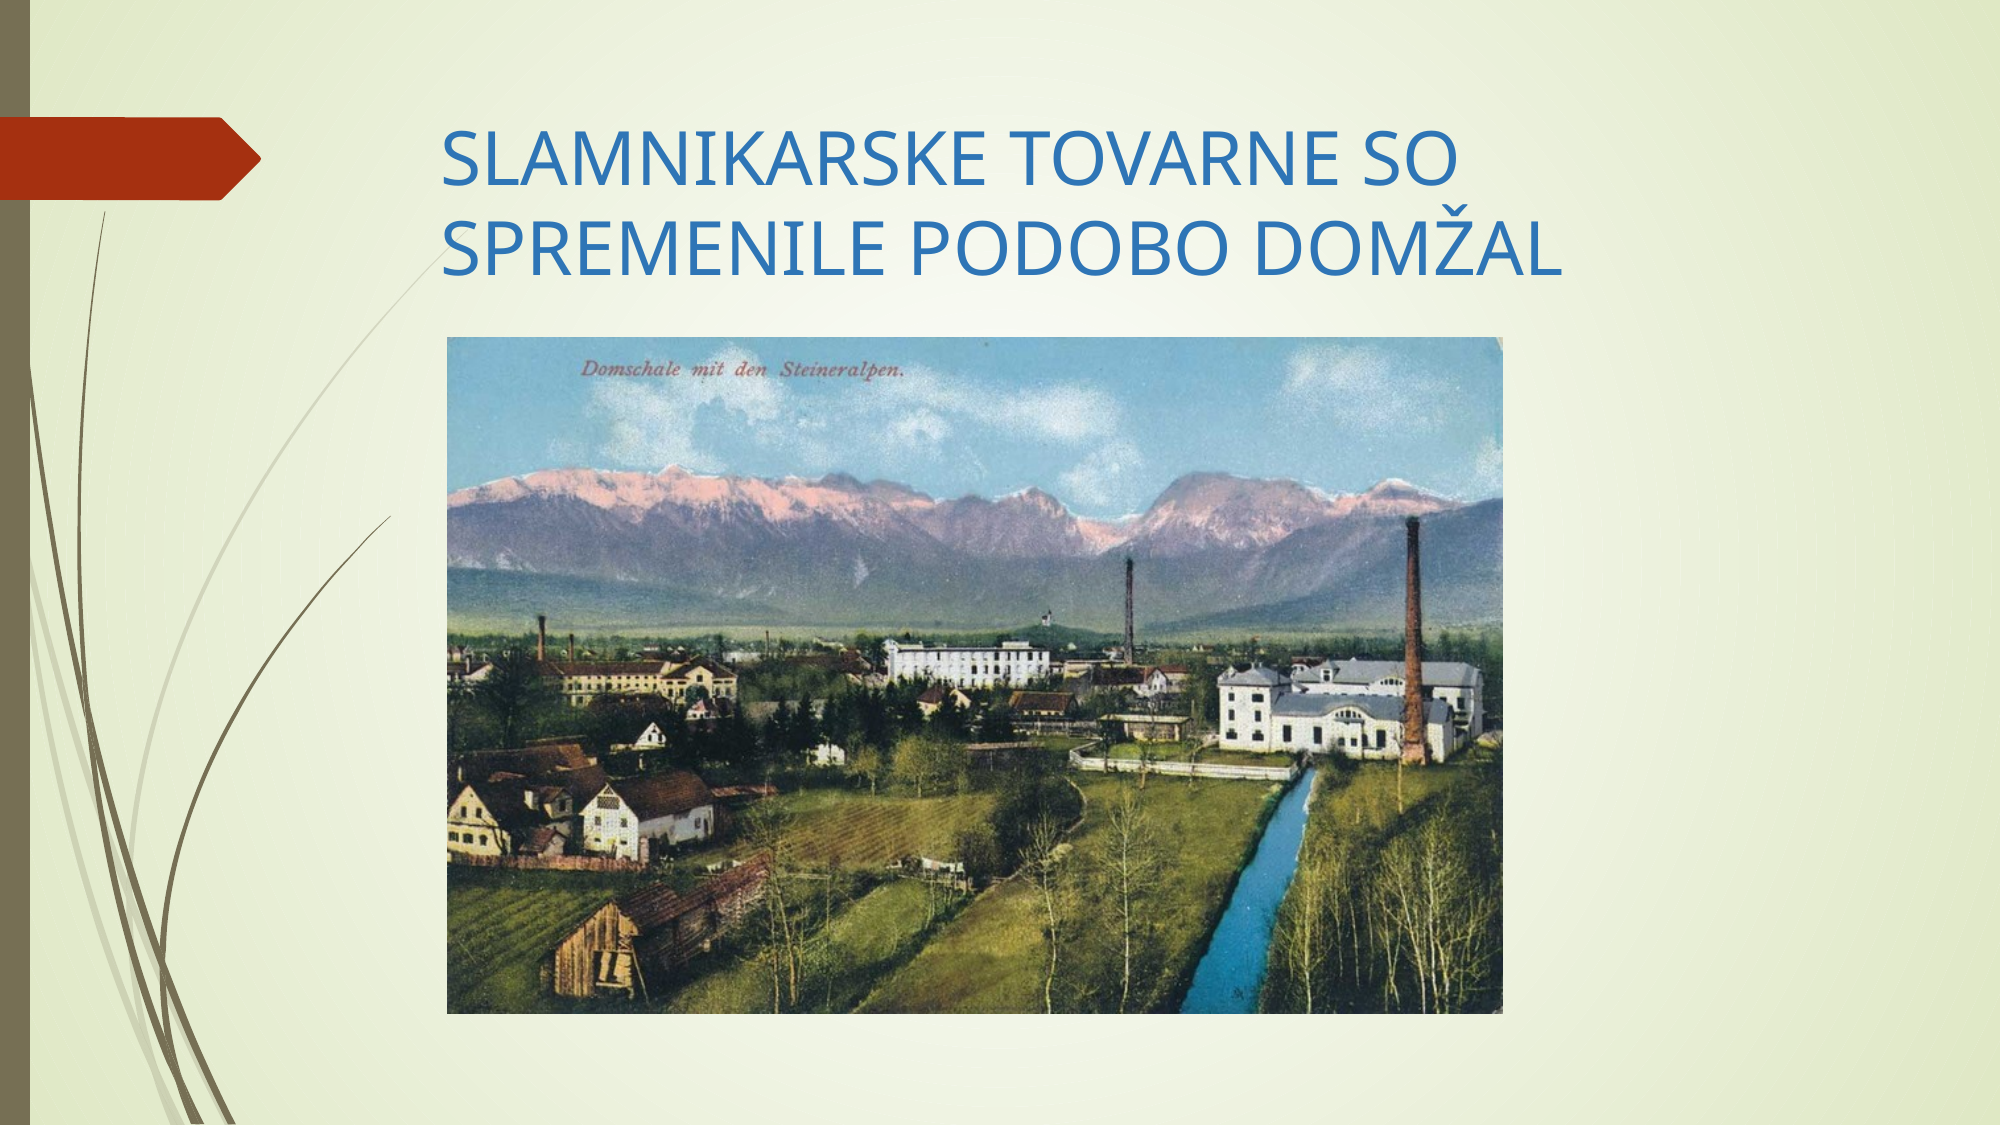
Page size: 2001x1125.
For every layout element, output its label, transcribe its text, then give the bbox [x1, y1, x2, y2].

picture [447, 337, 1503, 1014]
title SLAMNIKARSKE TOVARNE SO SPREMENILE PODOBO DOMŽAL [425, 102, 1888, 313]
